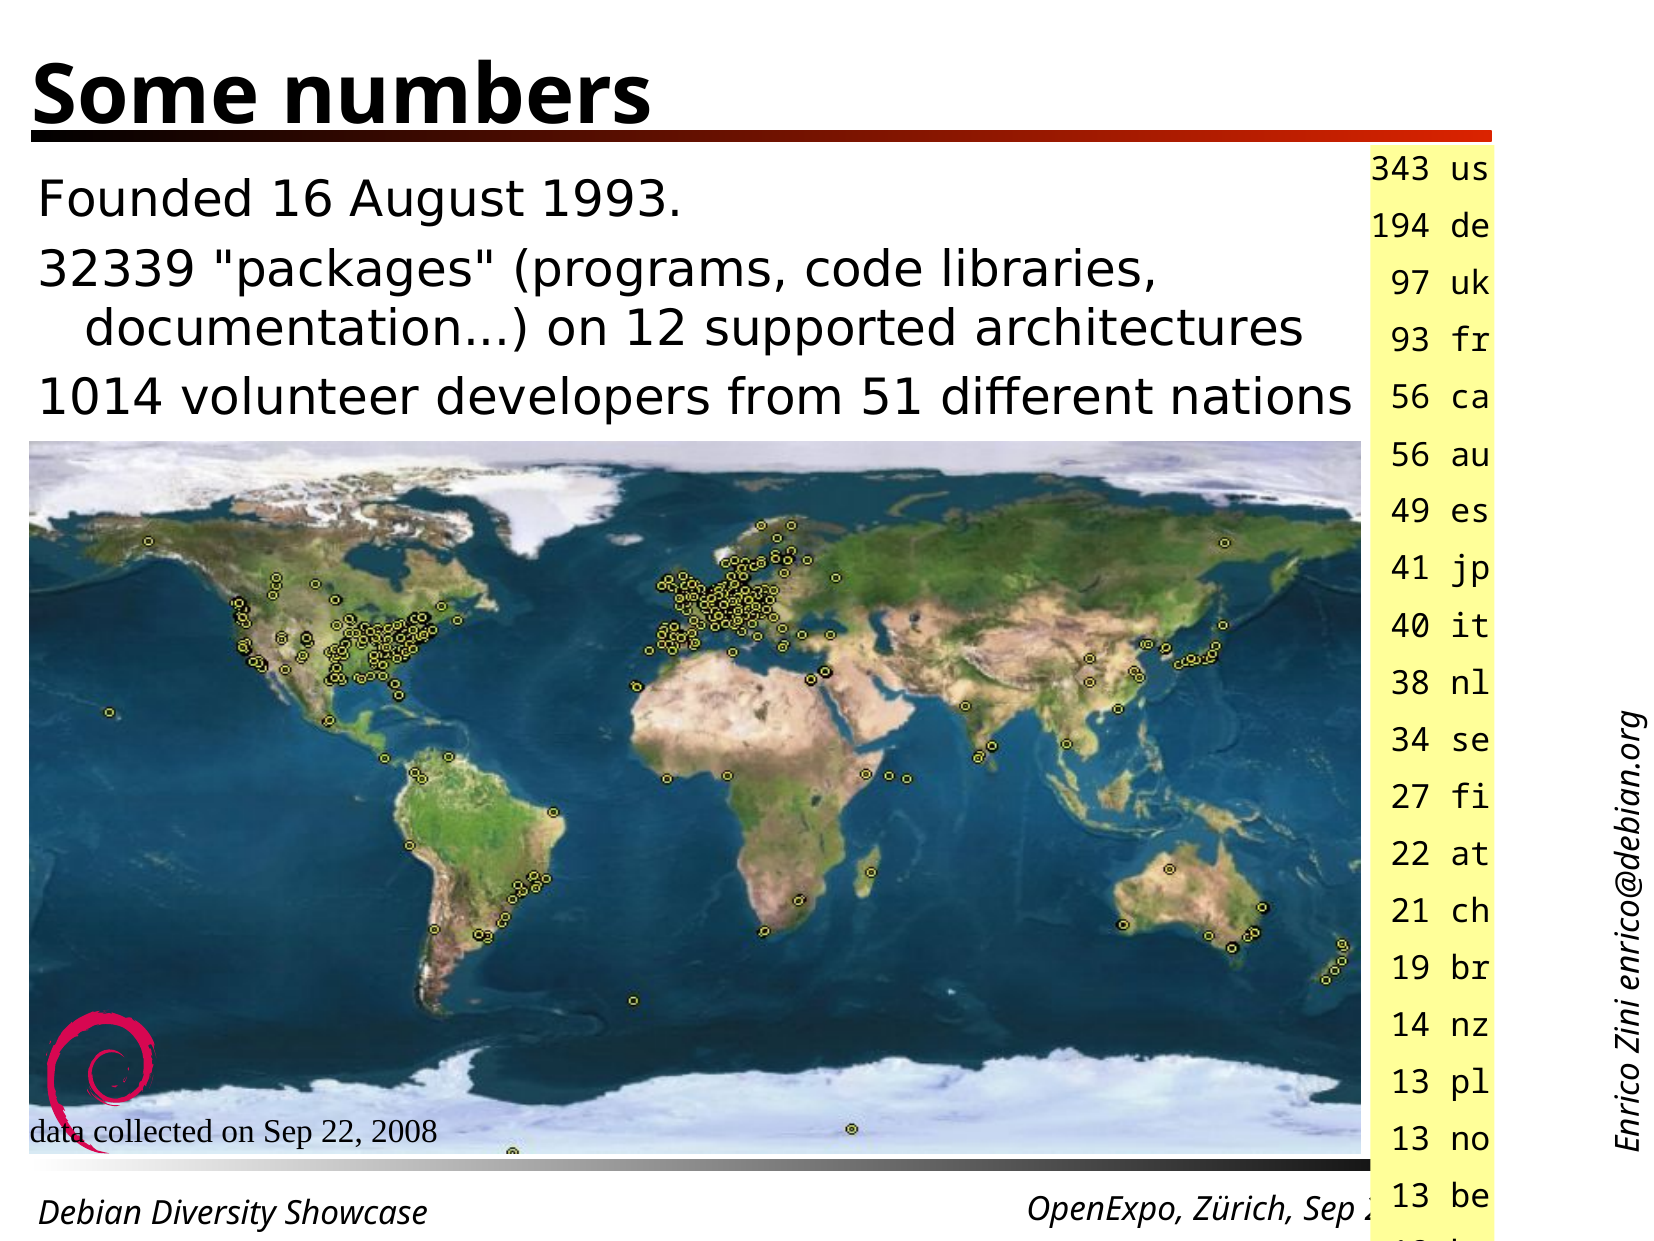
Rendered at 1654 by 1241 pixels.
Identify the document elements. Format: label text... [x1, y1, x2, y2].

picture [0, 441, 1361, 1154]
text_box Founded 16 August 1993. 32339 "packages" (programs, code libraries, documentation...) on 12 supported architectures 1014 volunteer developers from 51 different nations [37, 170, 1361, 441]
text_box data collected on Sep 22, 2008 [29, 1112, 440, 1154]
text_box Some numbers [31, 34, 1438, 168]
text_box 343 us 194 de 97 uk 93 fr 56 ca 56 au 49 es 41 jp 40 it 38 nl 34 se 27 fi 22 at 21 ch 19 br 14 nz 13 pl 13 no 13 be 12 hu [1370, 145, 1495, 1154]
